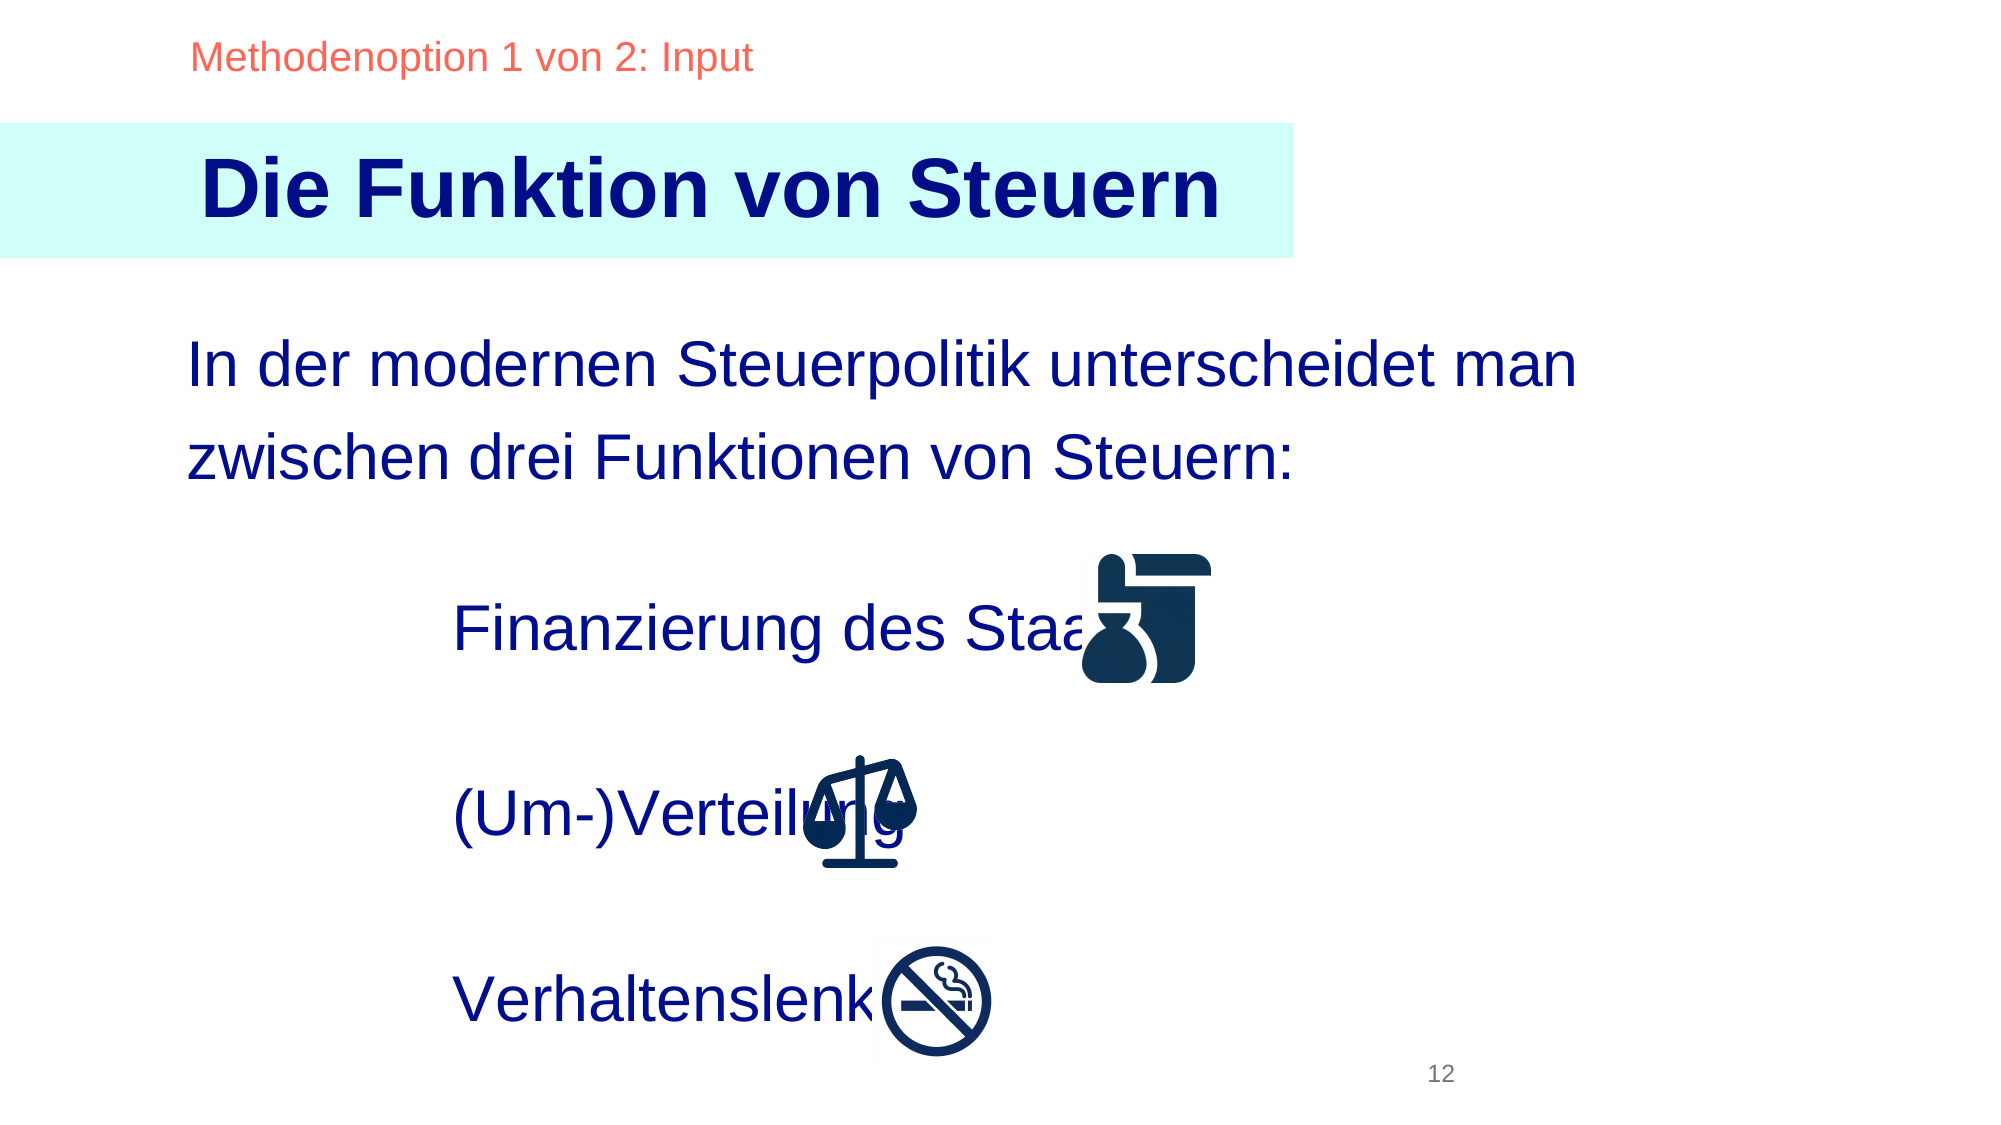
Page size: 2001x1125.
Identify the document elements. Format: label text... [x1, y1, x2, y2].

picture [803, 755, 917, 869]
list Methodenoption 1 von 2: Input [137, 27, 1274, 107]
list Die Funktion von Steuern [150, 126, 1293, 255]
picture [872, 936, 1001, 1065]
picture [1082, 554, 1211, 683]
list In der modernen Steuerpolitik unterscheidet man zwischen drei Funktionen von Steuern: Finanzierung des Staates (Um-)Verteilung Verhaltenslenkung [137, 299, 1863, 1065]
